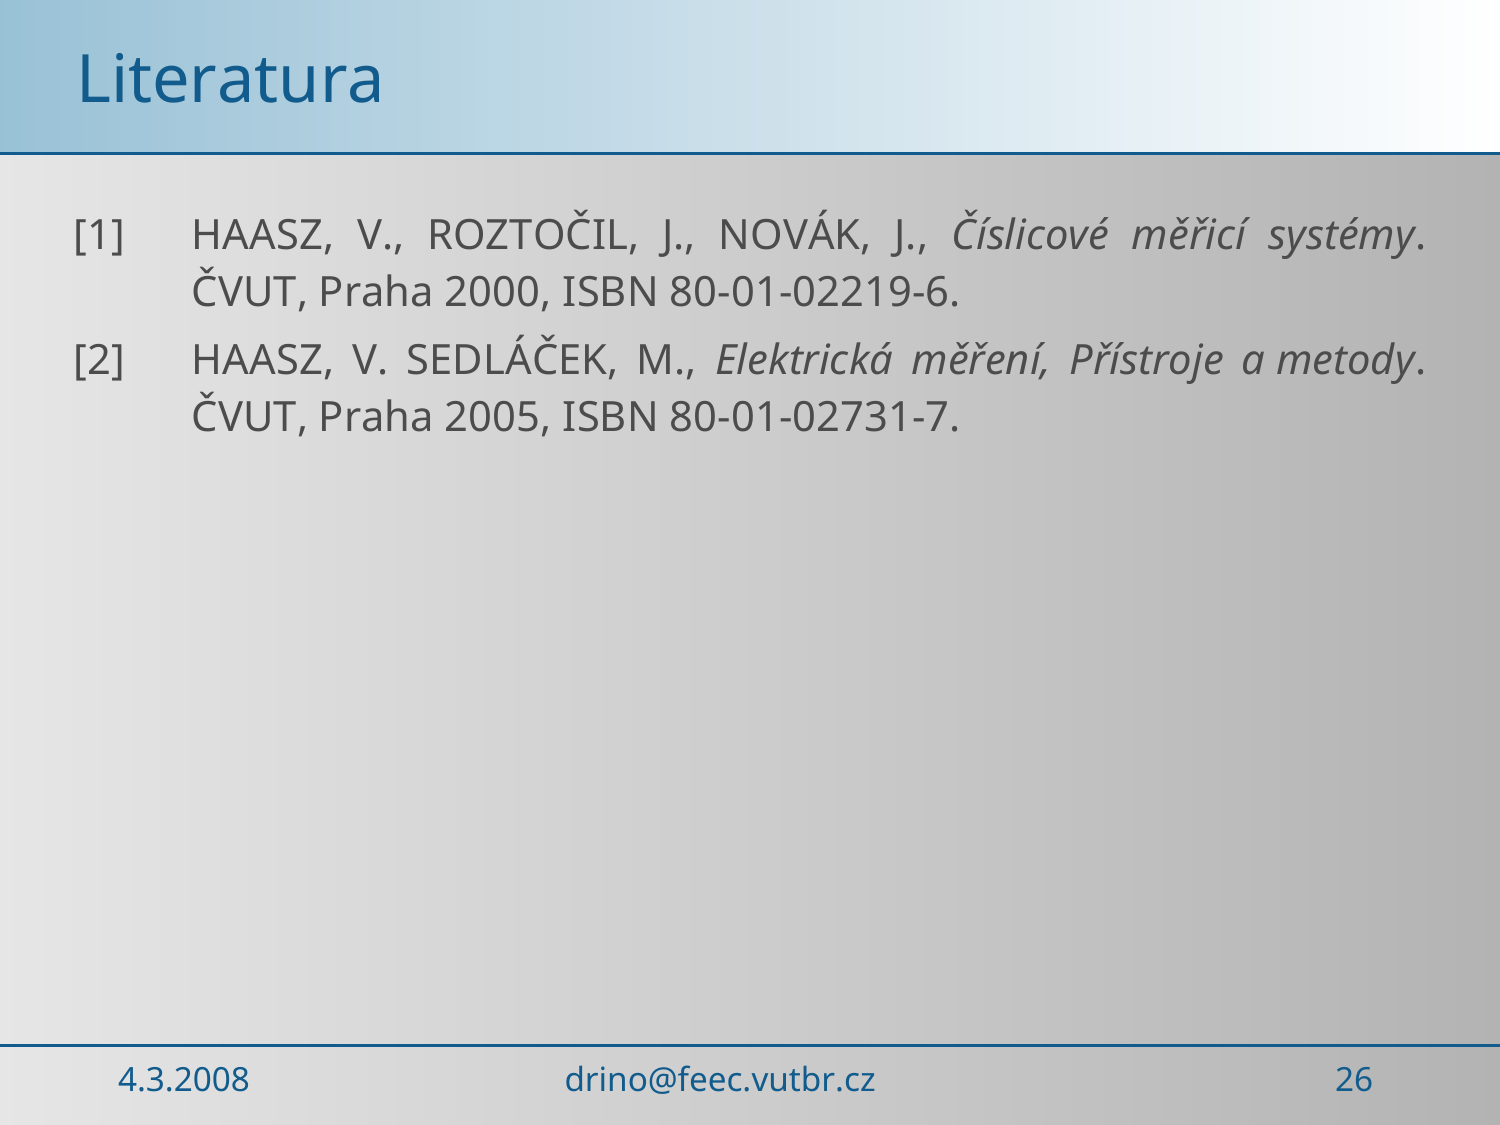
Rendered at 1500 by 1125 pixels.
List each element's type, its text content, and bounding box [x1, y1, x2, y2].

title Literatura [0, 0, 1500, 152]
text_box [1] HAASZ, V., ROZTOČIL, J., NOVÁK, J., Číslicové měřicí systémy. ČVUT, Praha 2000, ISBN 80-01-02219-6. [2] HAASZ, V. SEDLÁČEK, M., Elektrická měření, Přístroje a metody. ČVUT, Praha 2005, ISBN 80-01-02731-7. [59, 196, 1442, 452]
text_box 4.3.2008 [103, 1049, 432, 1125]
text_box <číslo> [1075, 1049, 1388, 1125]
text_box drino@feec.vutbr.cz [454, 1049, 987, 1125]
